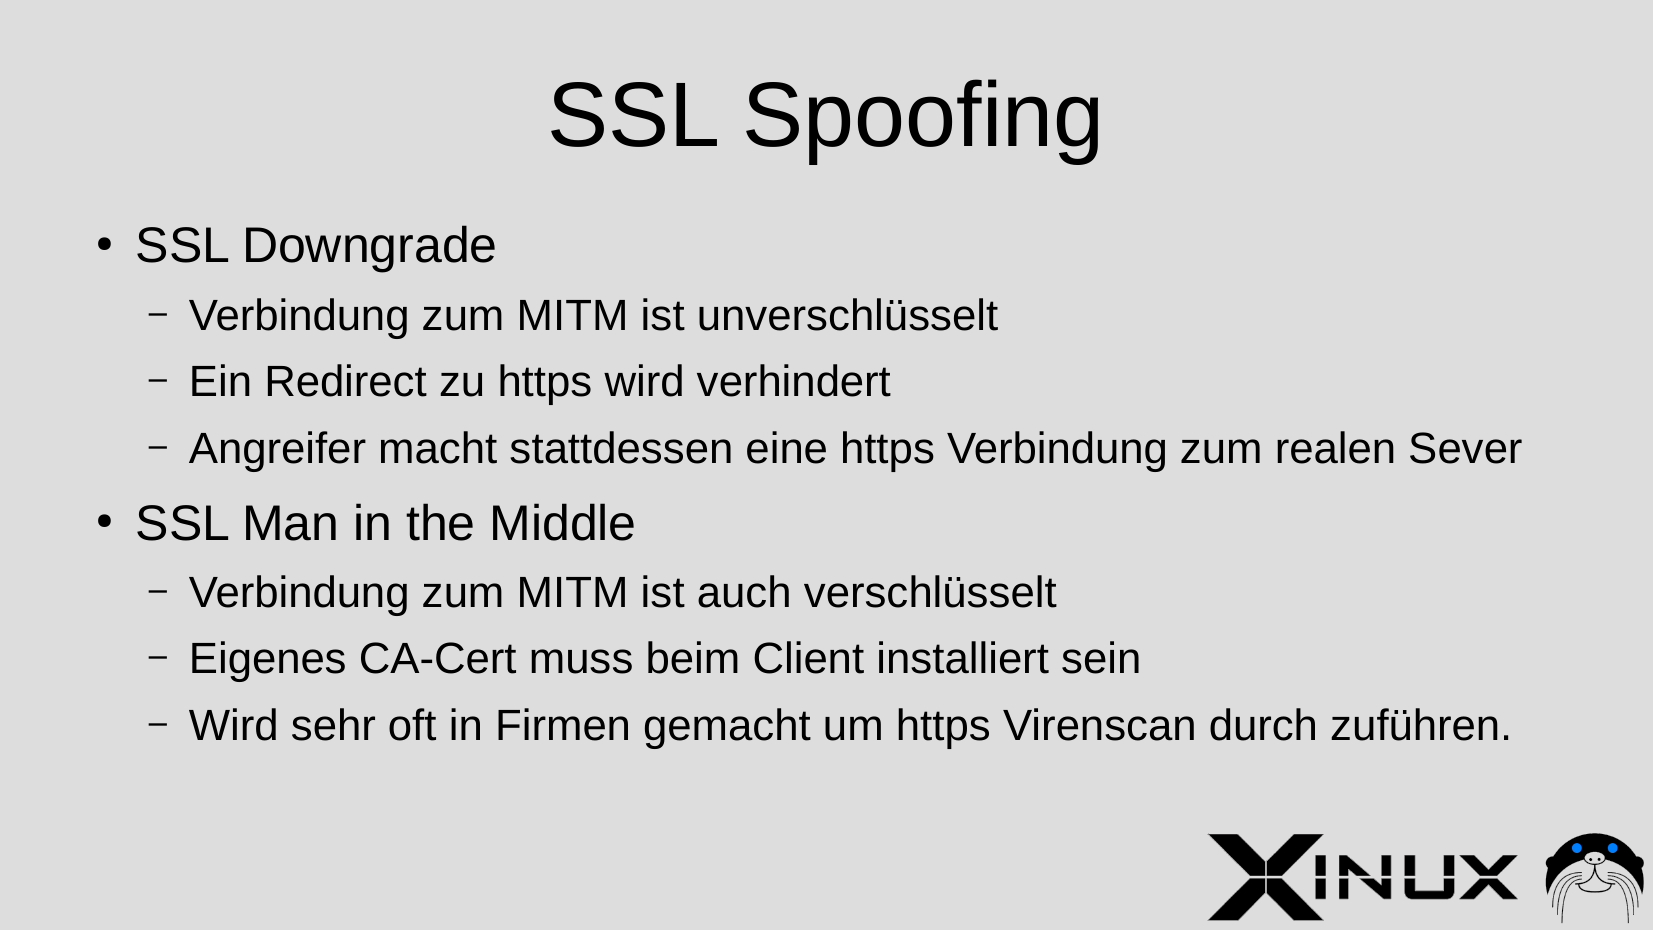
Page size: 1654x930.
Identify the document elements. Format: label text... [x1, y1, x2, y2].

title SSL Spoofing [82, 37, 1571, 193]
list SSL Downgrade Verbindung zum MITM ist unverschlüsselt Ein Redirect zu https wird verhindert Angreifer macht stattdessen eine https Verbindung zum realen Sever SSL Man in the Middle Verbindung zum MITM ist auch verschlüsselt Eigenes CA-Cert muss beim Client installiert sein Wird sehr oft in Firmen gemacht um https Virenscan durch zuführen. [82, 217, 1571, 757]
picture [1200, 824, 1650, 930]
